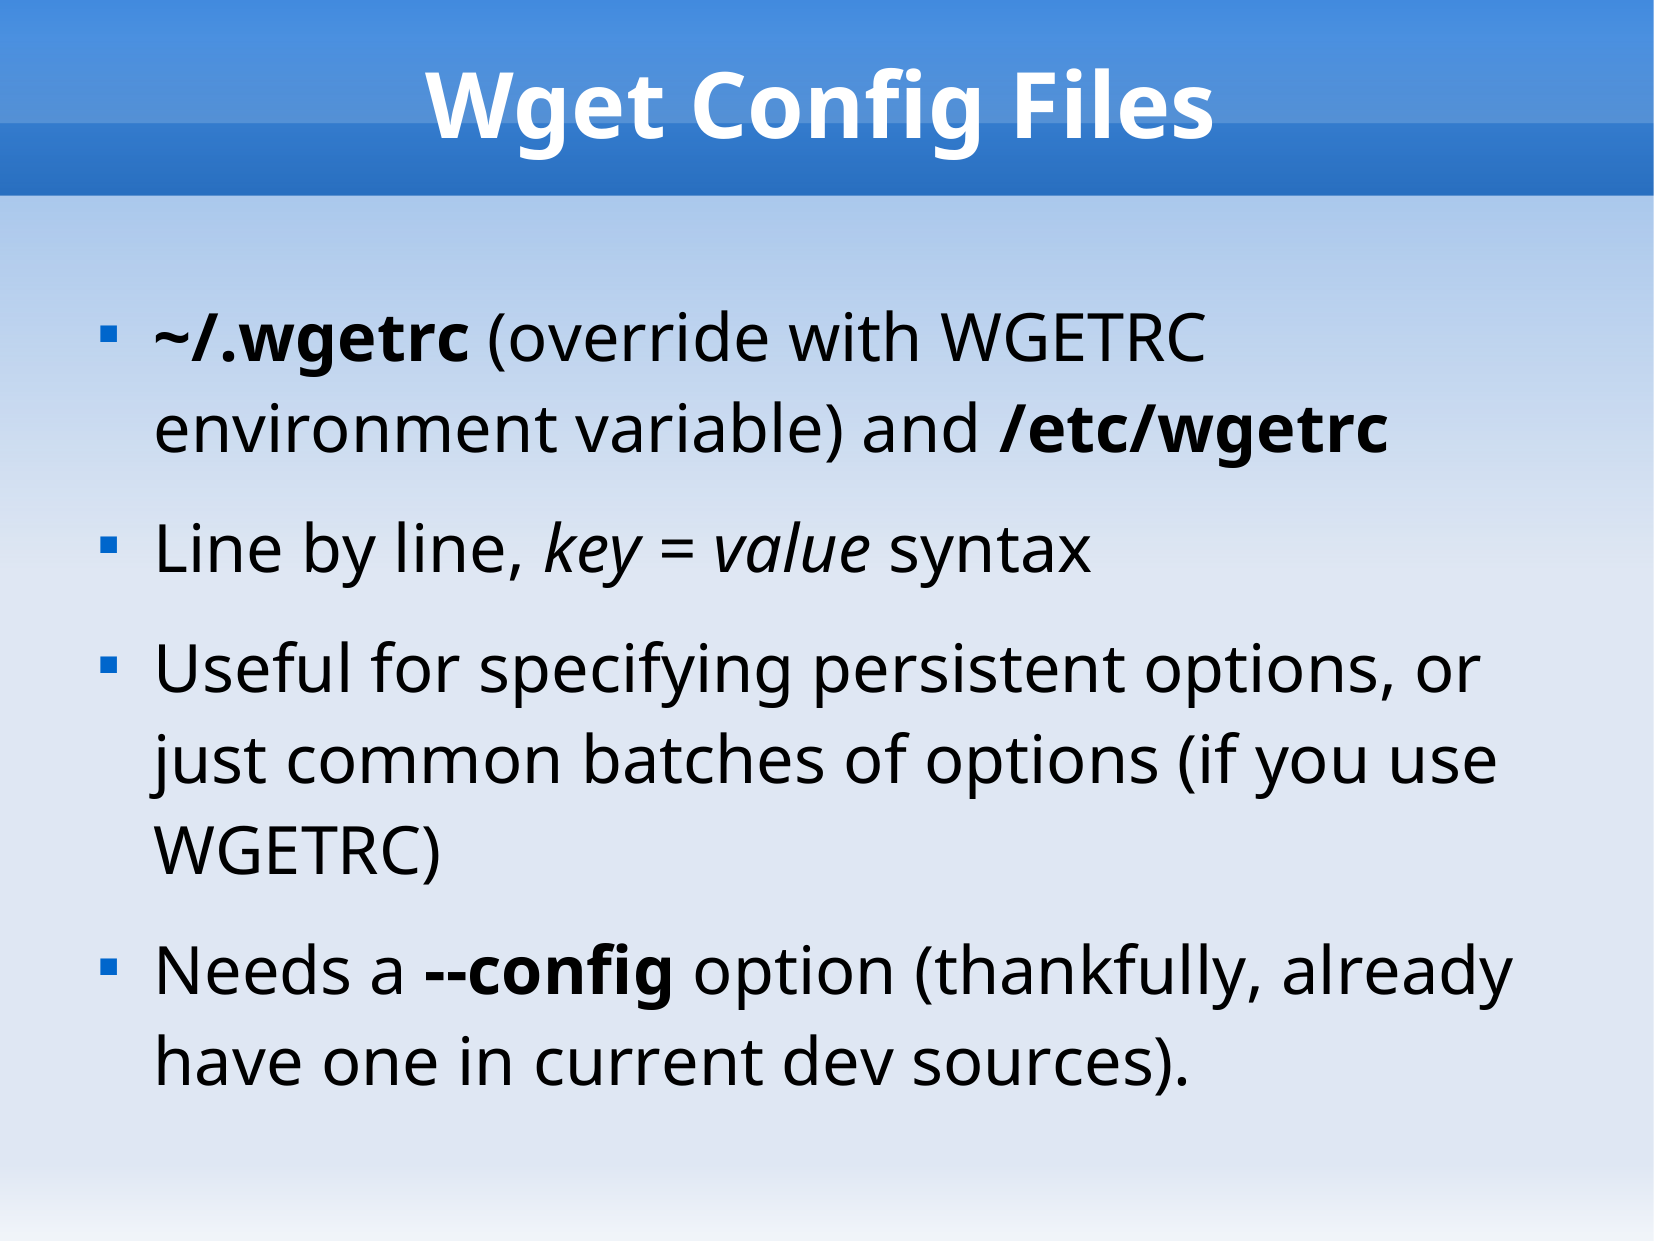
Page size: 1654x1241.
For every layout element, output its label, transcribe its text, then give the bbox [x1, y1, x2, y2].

list ~/.wgetrc (override with WGETRC environment variable) and /etc/wgetrc Line by line, key = value syntax Useful for specifying persistent options, or just common batches of options (if you use WGETRC) Needs a --conﬁg option (thankfully, already have one in current dev sources). [82, 290, 1571, 1094]
picture [0, 0, 1654, 1241]
title Wget Conﬁg Files [76, 7, 1565, 200]
